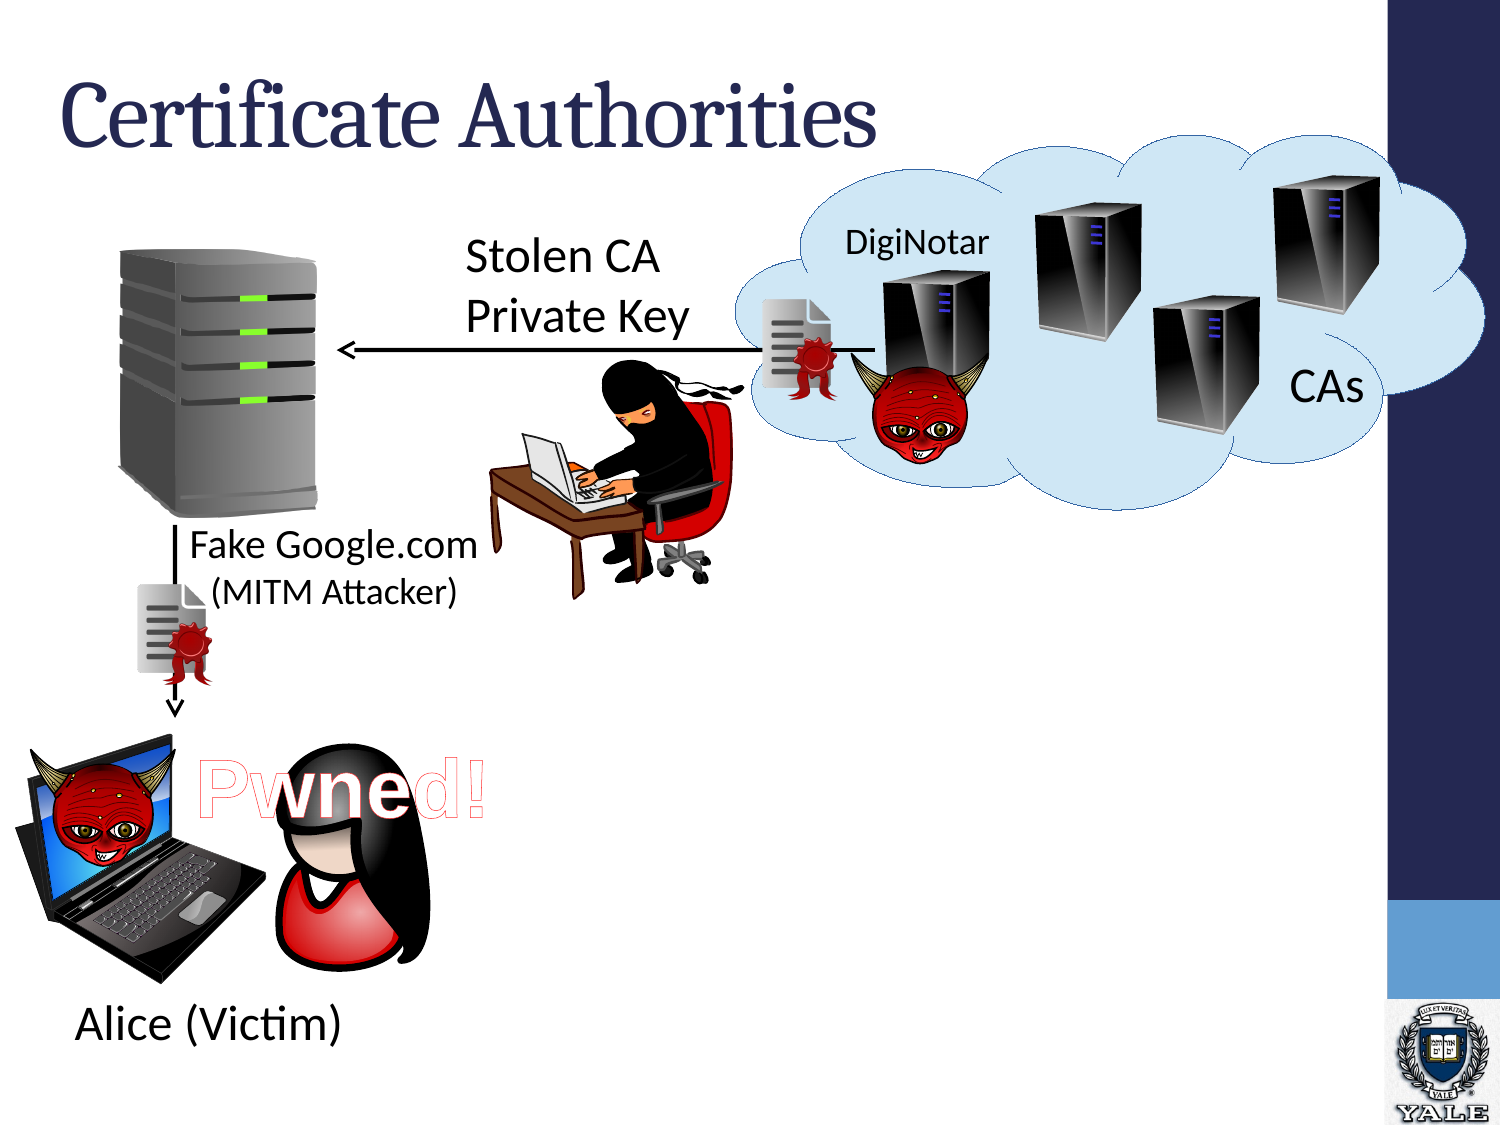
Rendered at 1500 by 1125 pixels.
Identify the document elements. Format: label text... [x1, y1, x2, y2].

text_box Alice (Victim) [59, 991, 358, 1058]
title Certificate Authorities [45, 15, 1295, 203]
text_box Fake Google.com (MITM Attacker) [174, 509, 494, 620]
picture [849, 270, 991, 467]
picture [9, 729, 471, 996]
text_box CAs [1275, 344, 1380, 420]
picture [117, 249, 318, 518]
text_box DigiNotar [830, 210, 1005, 270]
picture [483, 352, 751, 606]
text_box [735, 135, 1486, 511]
picture [1035, 202, 1142, 343]
picture [1153, 295, 1261, 436]
text_box Stolen CA Private Key [450, 215, 705, 351]
picture [1273, 175, 1381, 315]
picture [762, 299, 838, 401]
picture [1384, 999, 1500, 1125]
text_box [751, 352, 849, 455]
text_box Pwned! [180, 735, 526, 843]
picture [137, 584, 213, 686]
